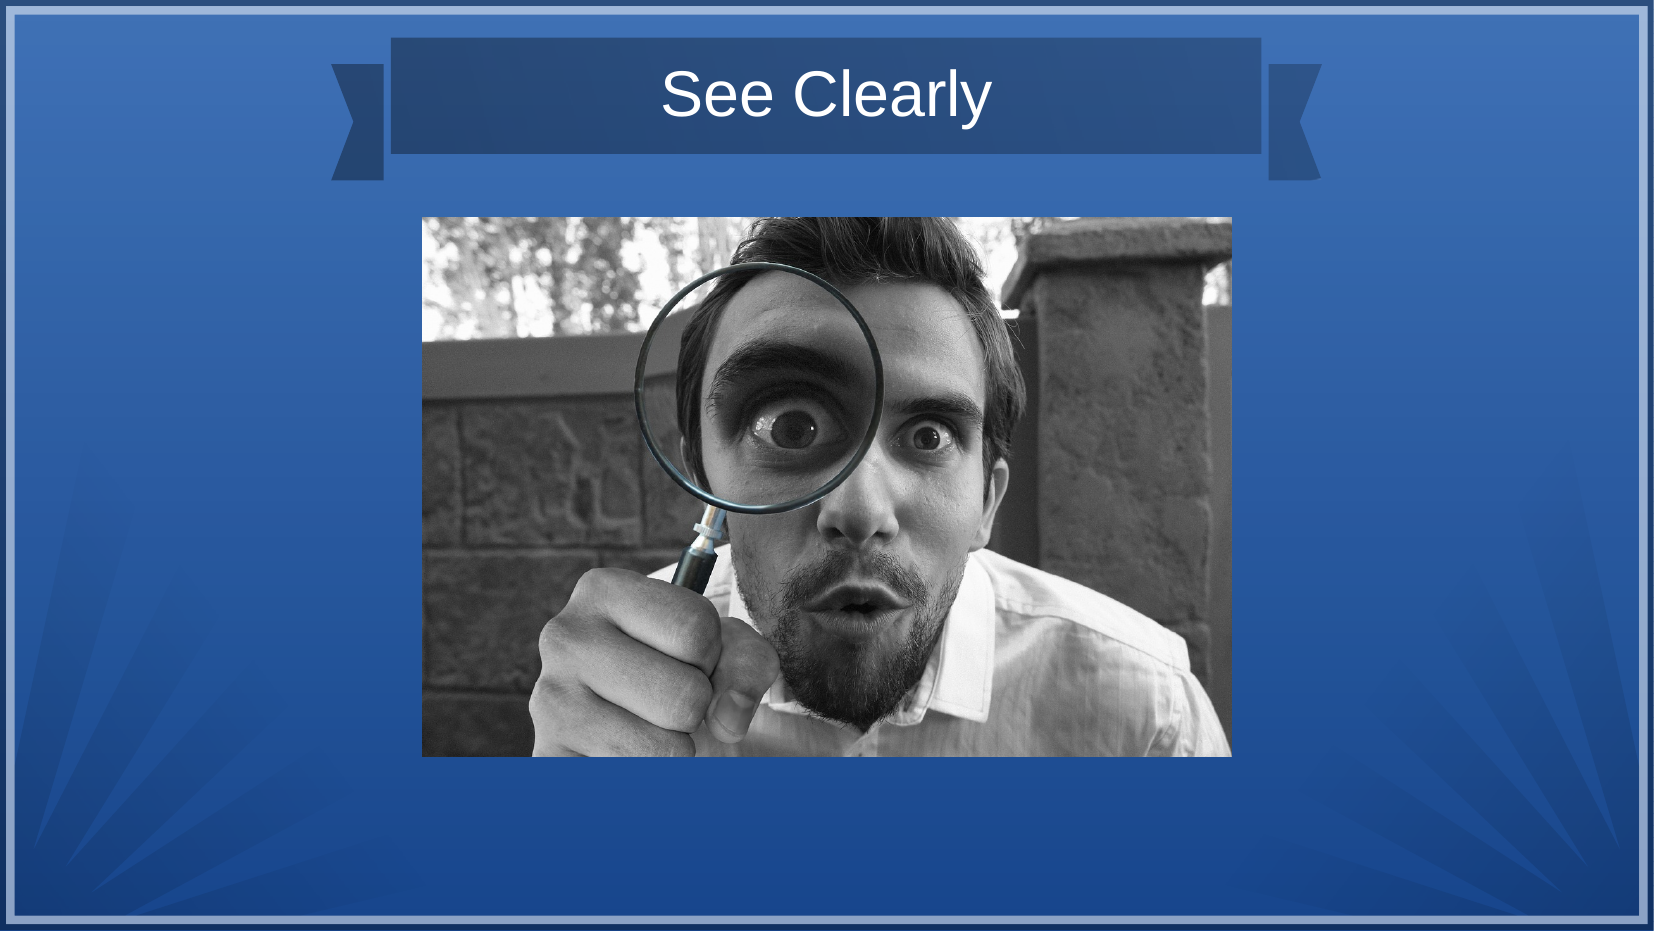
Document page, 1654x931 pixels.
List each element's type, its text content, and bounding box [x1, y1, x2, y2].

title See Clearly [389, 35, 1264, 154]
picture [422, 217, 1232, 758]
